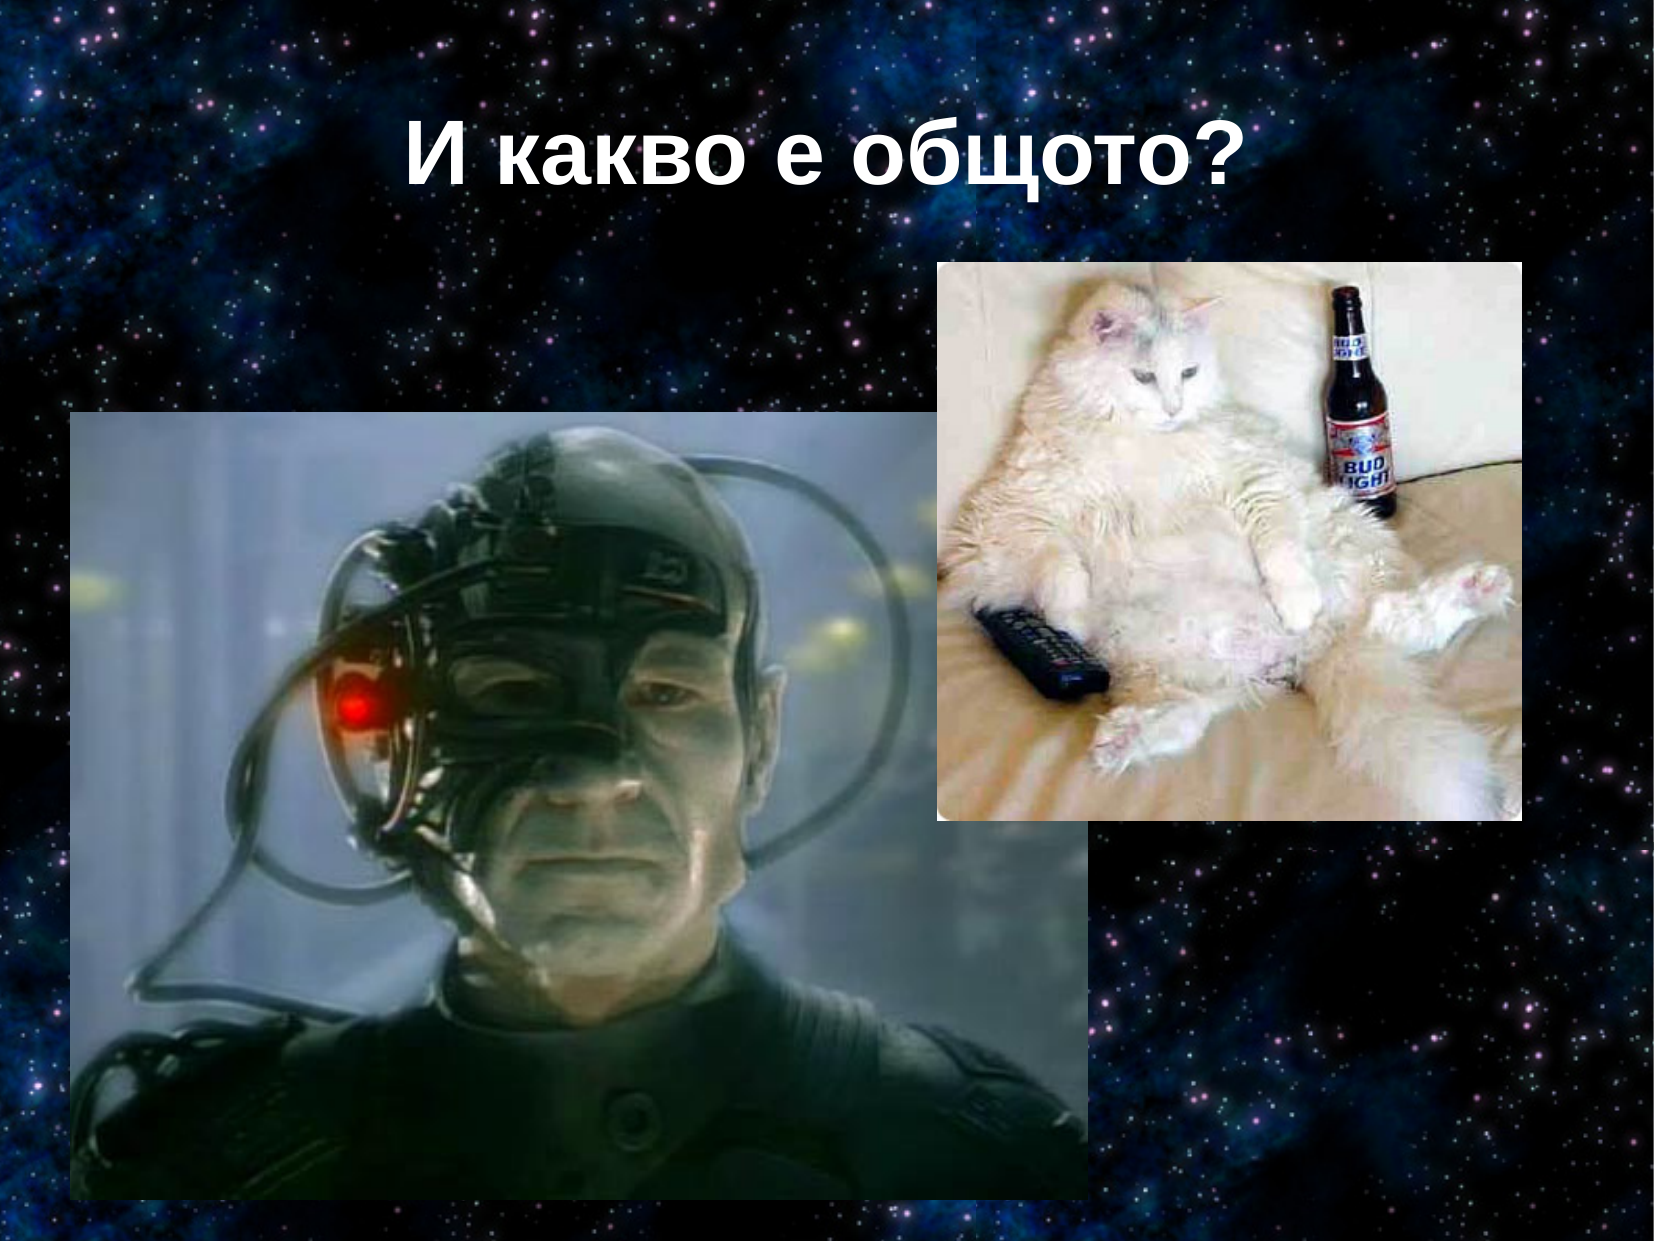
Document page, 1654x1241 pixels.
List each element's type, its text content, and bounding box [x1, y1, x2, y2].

title И какво е общото? [82, 56, 1571, 250]
picture [0, 0, 1654, 1241]
